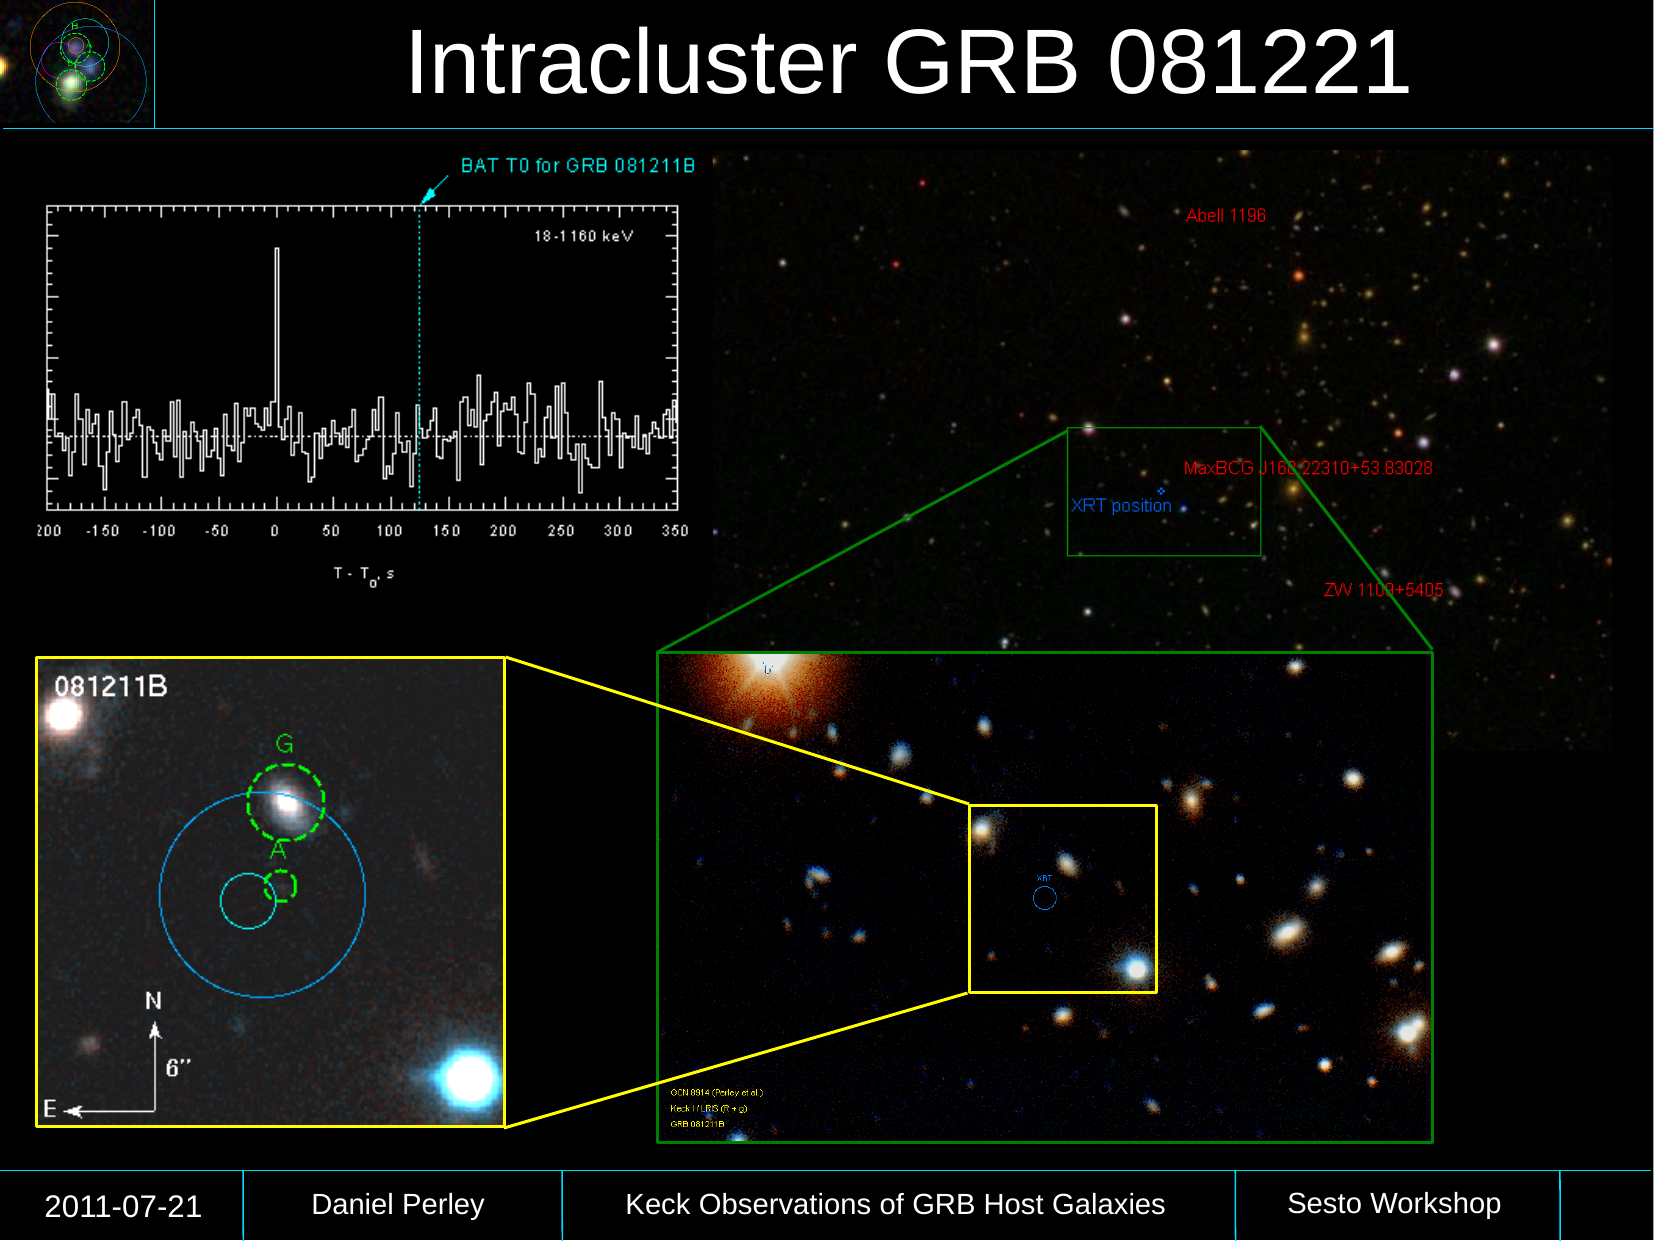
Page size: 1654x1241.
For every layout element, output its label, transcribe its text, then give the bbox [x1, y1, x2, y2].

picture [0, 0, 151, 123]
picture [37, 659, 504, 1126]
title Intracluster GRB 081221 [165, 10, 1654, 114]
picture [659, 654, 1432, 1142]
picture [971, 807, 1155, 991]
picture [659, 708, 968, 1081]
picture [37, 150, 1613, 751]
